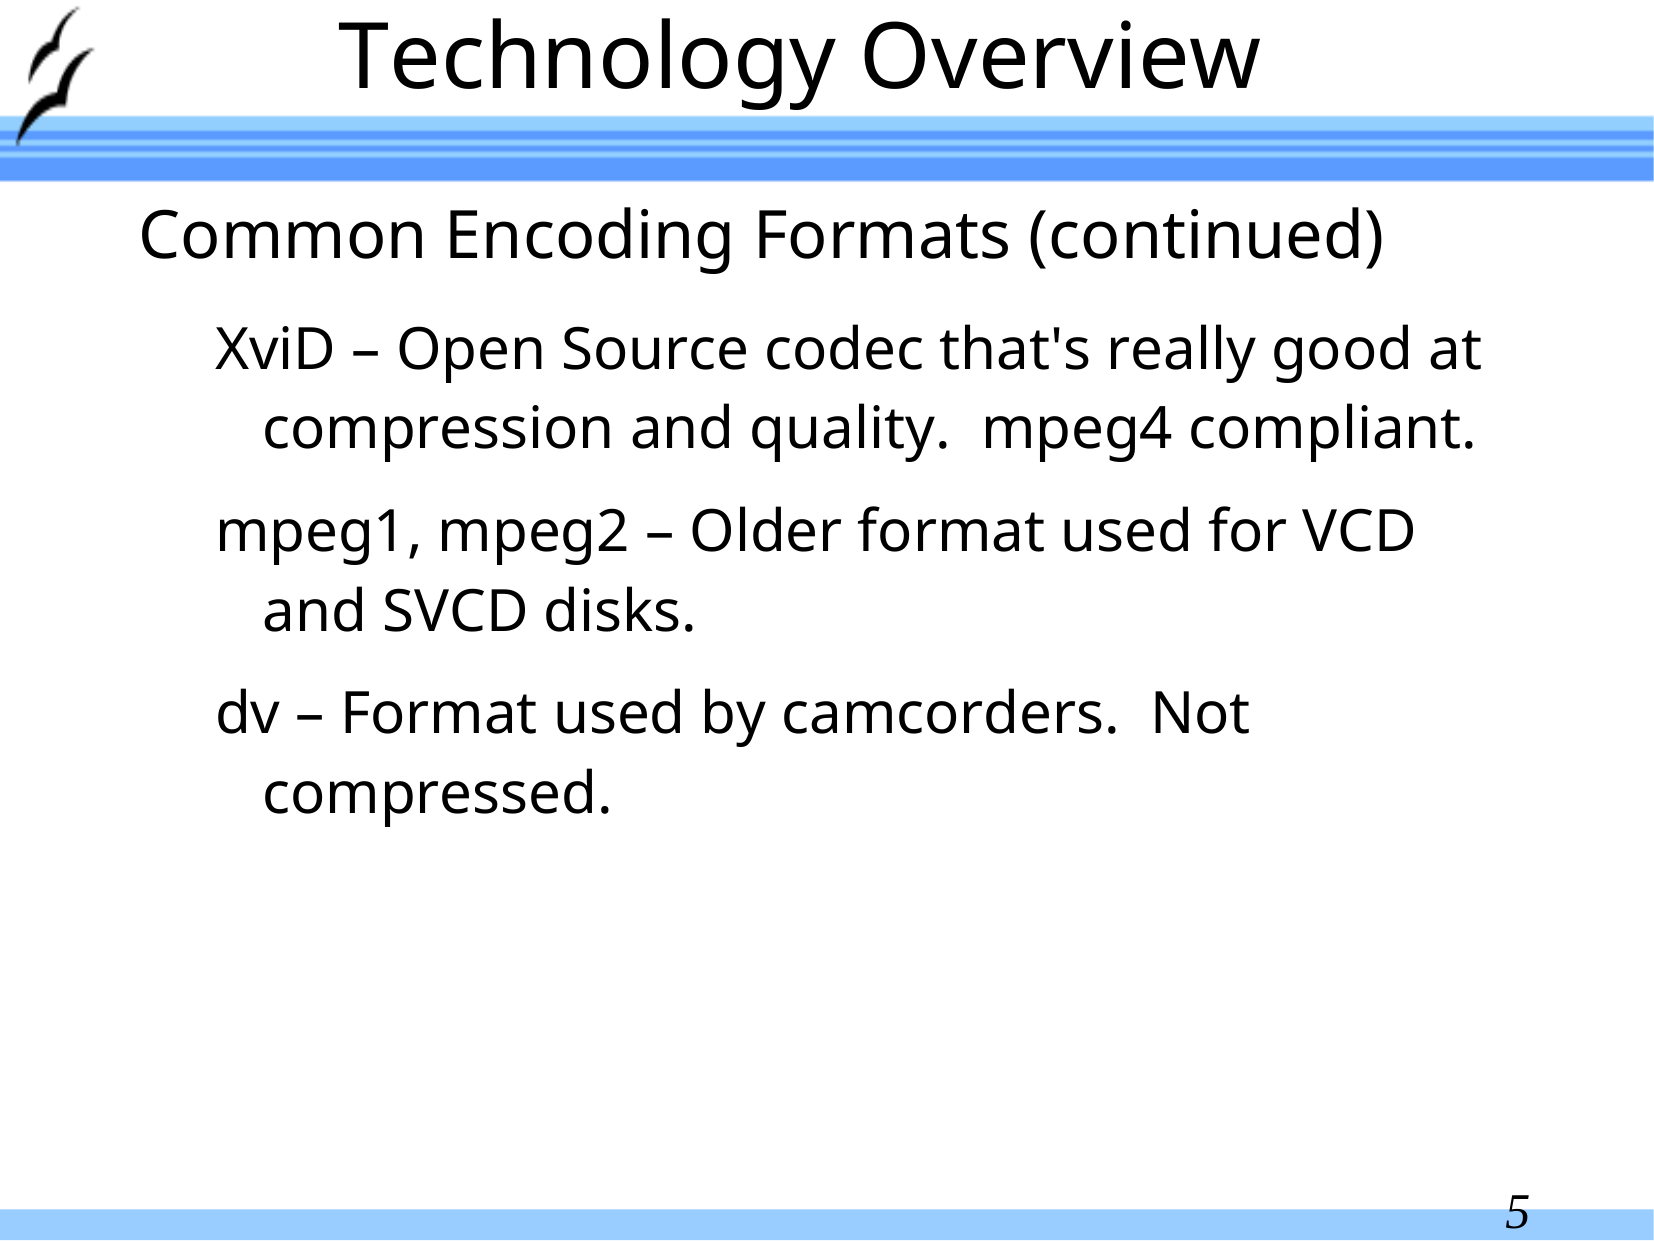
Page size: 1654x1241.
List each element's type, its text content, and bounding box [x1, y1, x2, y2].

title Technology Overview [94, 0, 1507, 121]
picture [0, 0, 1654, 188]
list Common Encoding Formats (continued) XviD – Open Source codec that's really good at compression and quality. mpeg4 compliant. mpeg1, mpeg2 – Older format used for VCD and SVCD disks. dv – Format used by camcorders. Not compressed. [120, 187, 1533, 1195]
